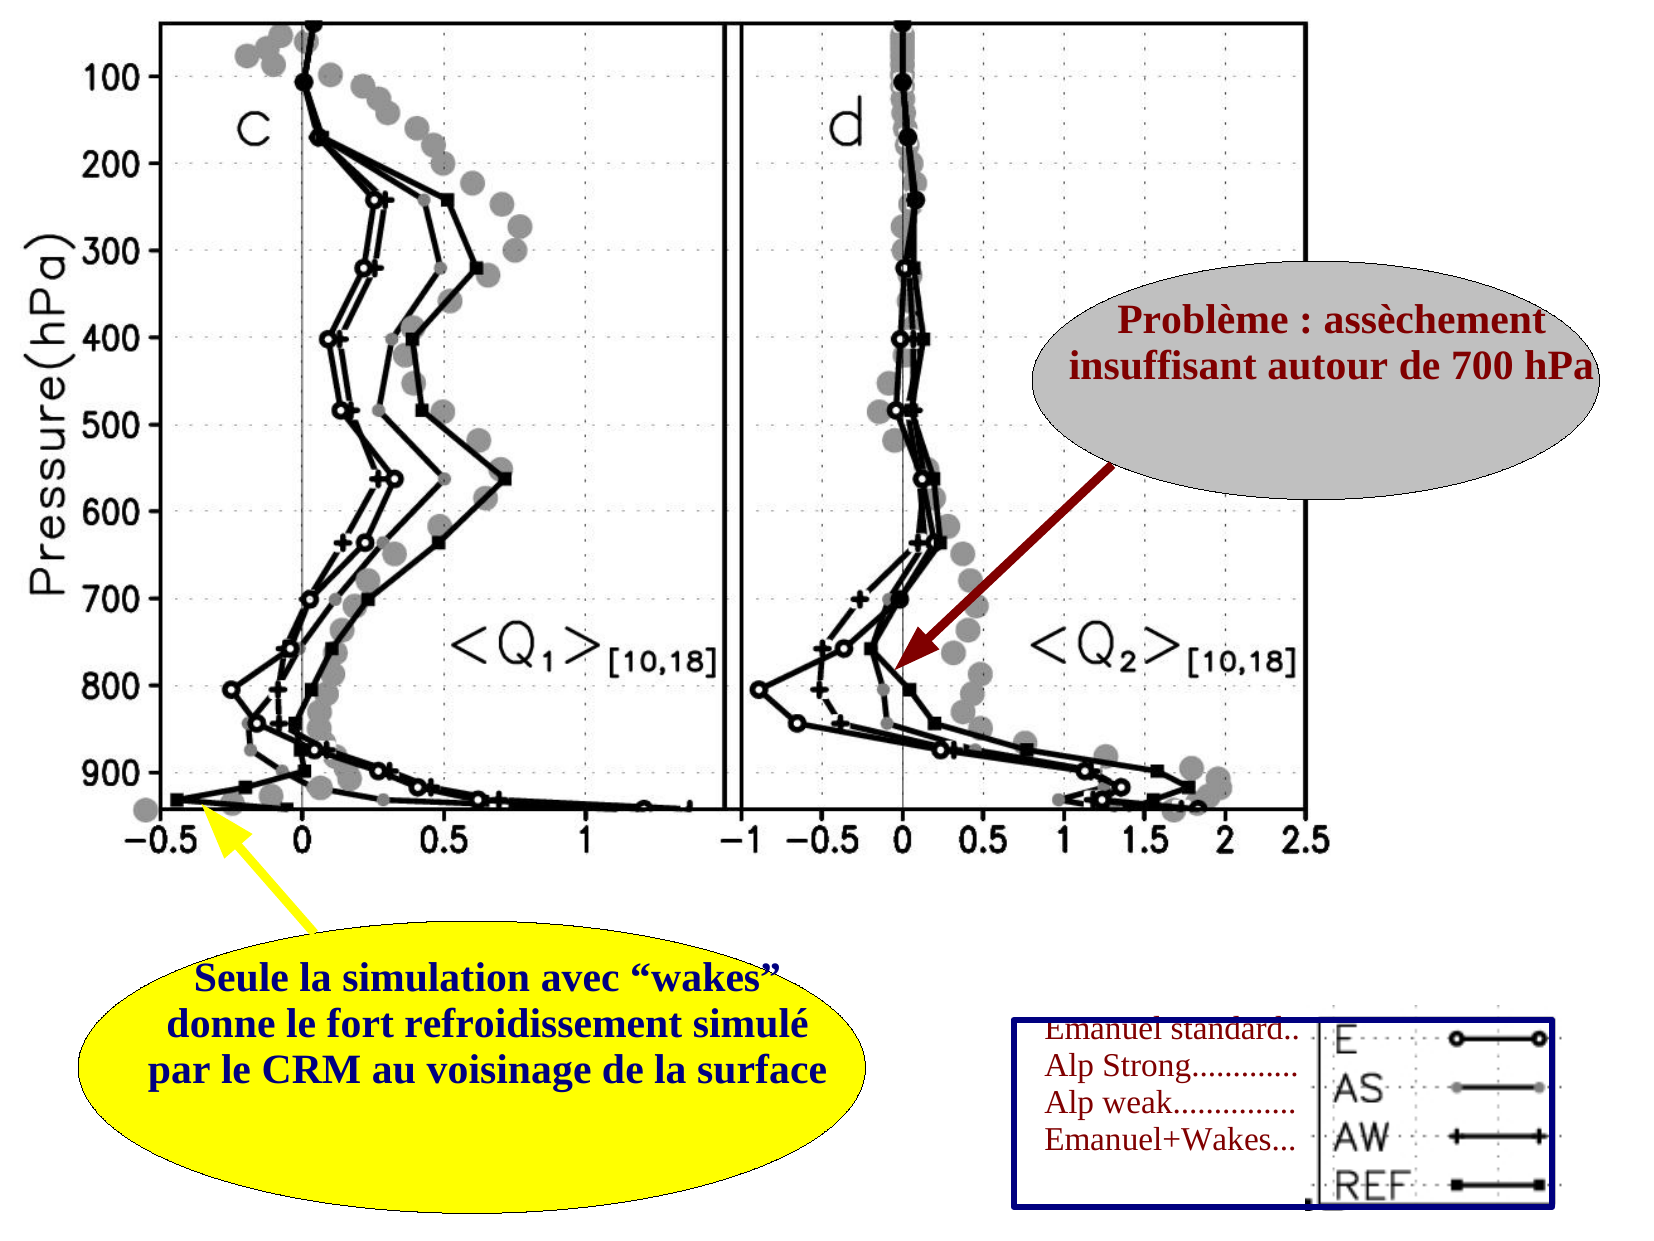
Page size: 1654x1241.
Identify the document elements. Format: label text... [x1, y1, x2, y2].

picture [1305, 1023, 1549, 1204]
text_box [1595, 359, 1600, 402]
text_box [78, 984, 809, 1214]
picture [1305, 1005, 1566, 1211]
text_box Emanuel standard.. Alp Strong............. Alp weak............... Emanuel+Wakes... [1044, 1023, 1310, 1195]
text_box [1032, 321, 1582, 500]
text_box [1115, 261, 1517, 296]
text_box Problème : assèchement insuffisant autour de 700 hPa [1069, 296, 1595, 422]
picture [0, 0, 1351, 878]
text_box [226, 921, 718, 953]
text_box Seule la simulation avec “wakes” donne le fort refroidissement simulé par le CRM au voisinage de la surface [147, 953, 828, 1143]
text_box Emanuel standard.. Alp Strong............. Alp weak............... Emanuel+Wakes... [1044, 1009, 1310, 1017]
text_box [828, 1004, 866, 1130]
